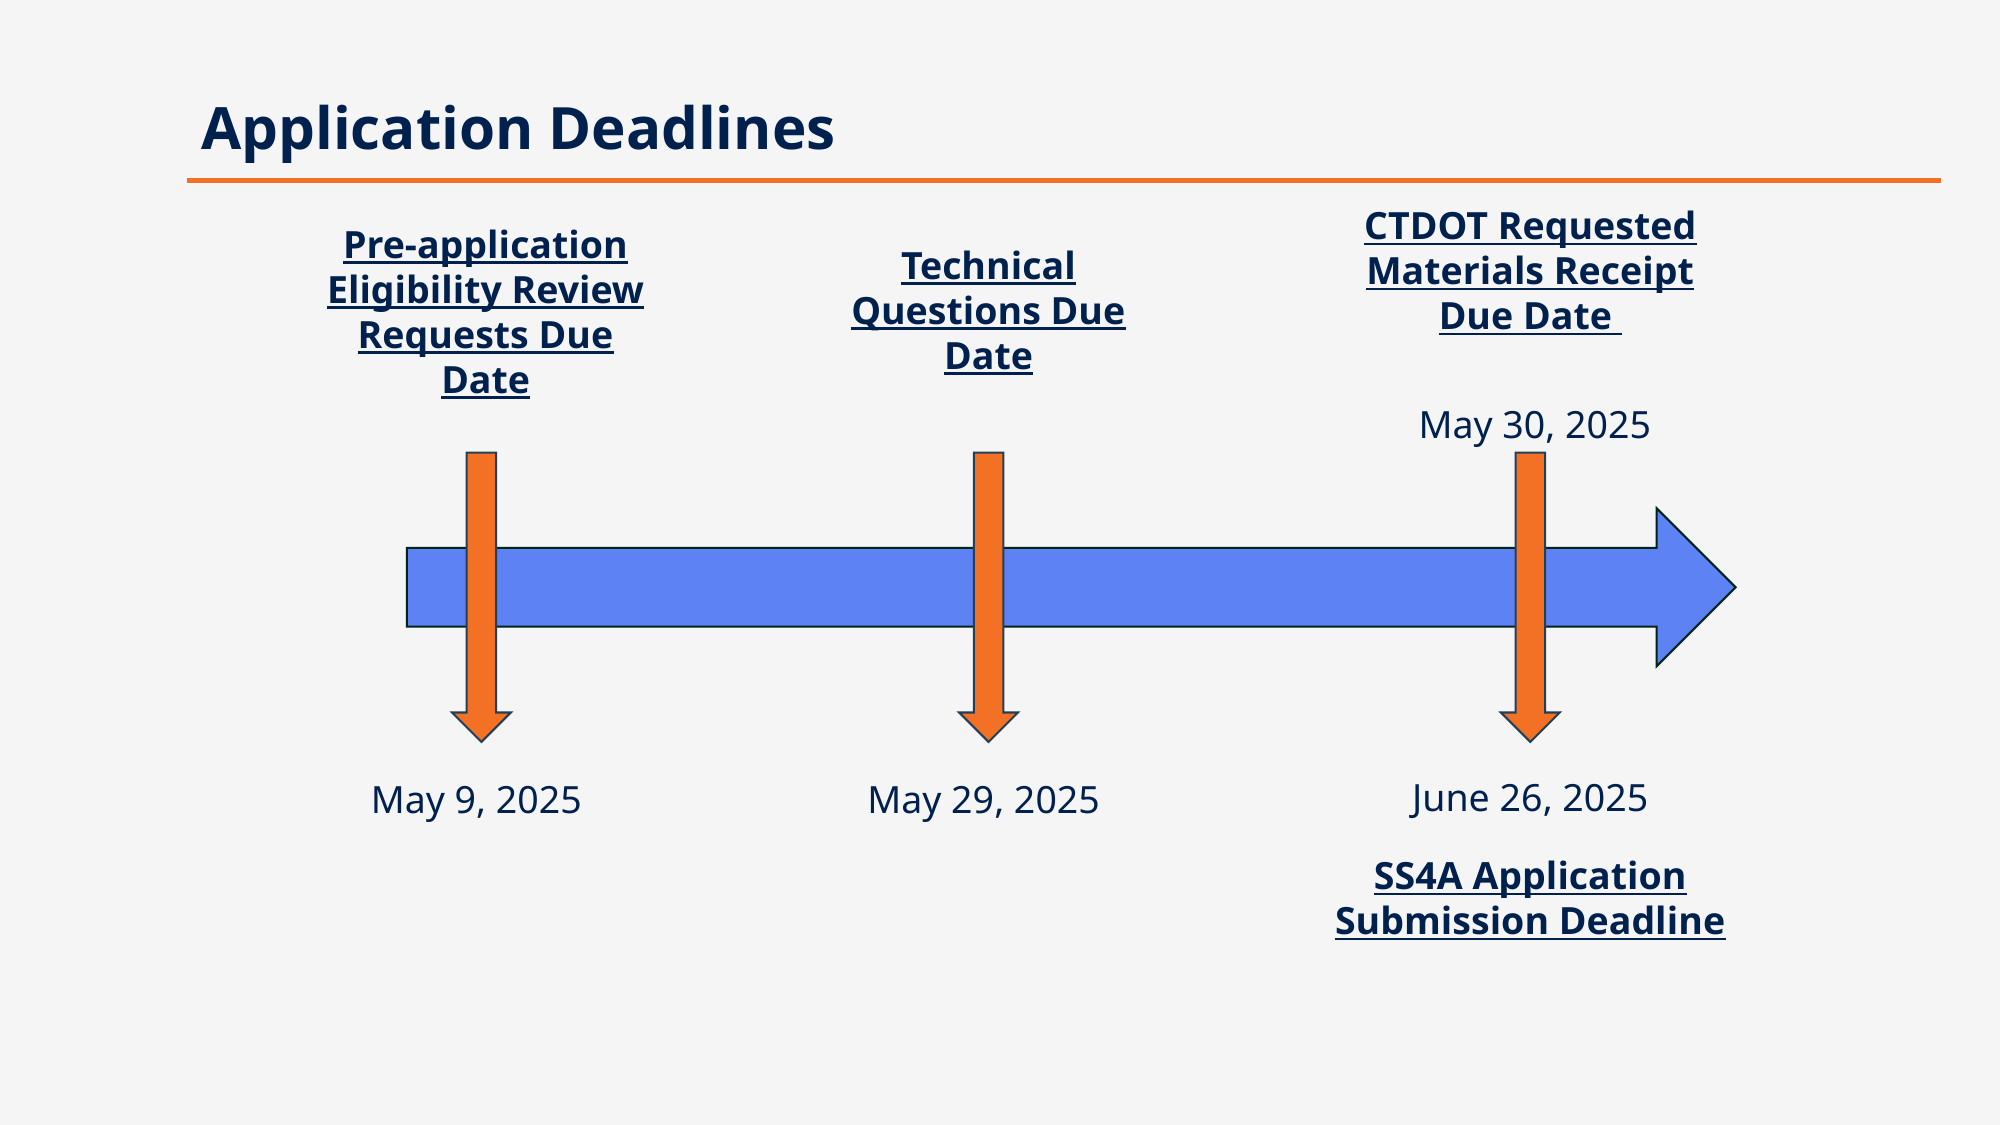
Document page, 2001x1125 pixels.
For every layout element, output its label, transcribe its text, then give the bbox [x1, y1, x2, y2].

text_box May 30, 2025 [1403, 393, 1678, 455]
text_box [406, 452, 1736, 742]
text_box CTDOT Requested Materials Receipt Due Date [1346, 194, 1715, 392]
text_box Pre-application Eligibility Review Requests Due Date [301, 213, 670, 411]
text_box June 26, 2025 [1387, 765, 1674, 827]
title Application Deadlines [186, 73, 2000, 179]
text_box Technical Questions Due Date [804, 234, 1173, 386]
text_box SS4A Application Submission Deadline [1319, 844, 1742, 997]
text_box May 9, 2025 [350, 768, 613, 830]
text_box May 29, 2025 [846, 768, 1131, 830]
